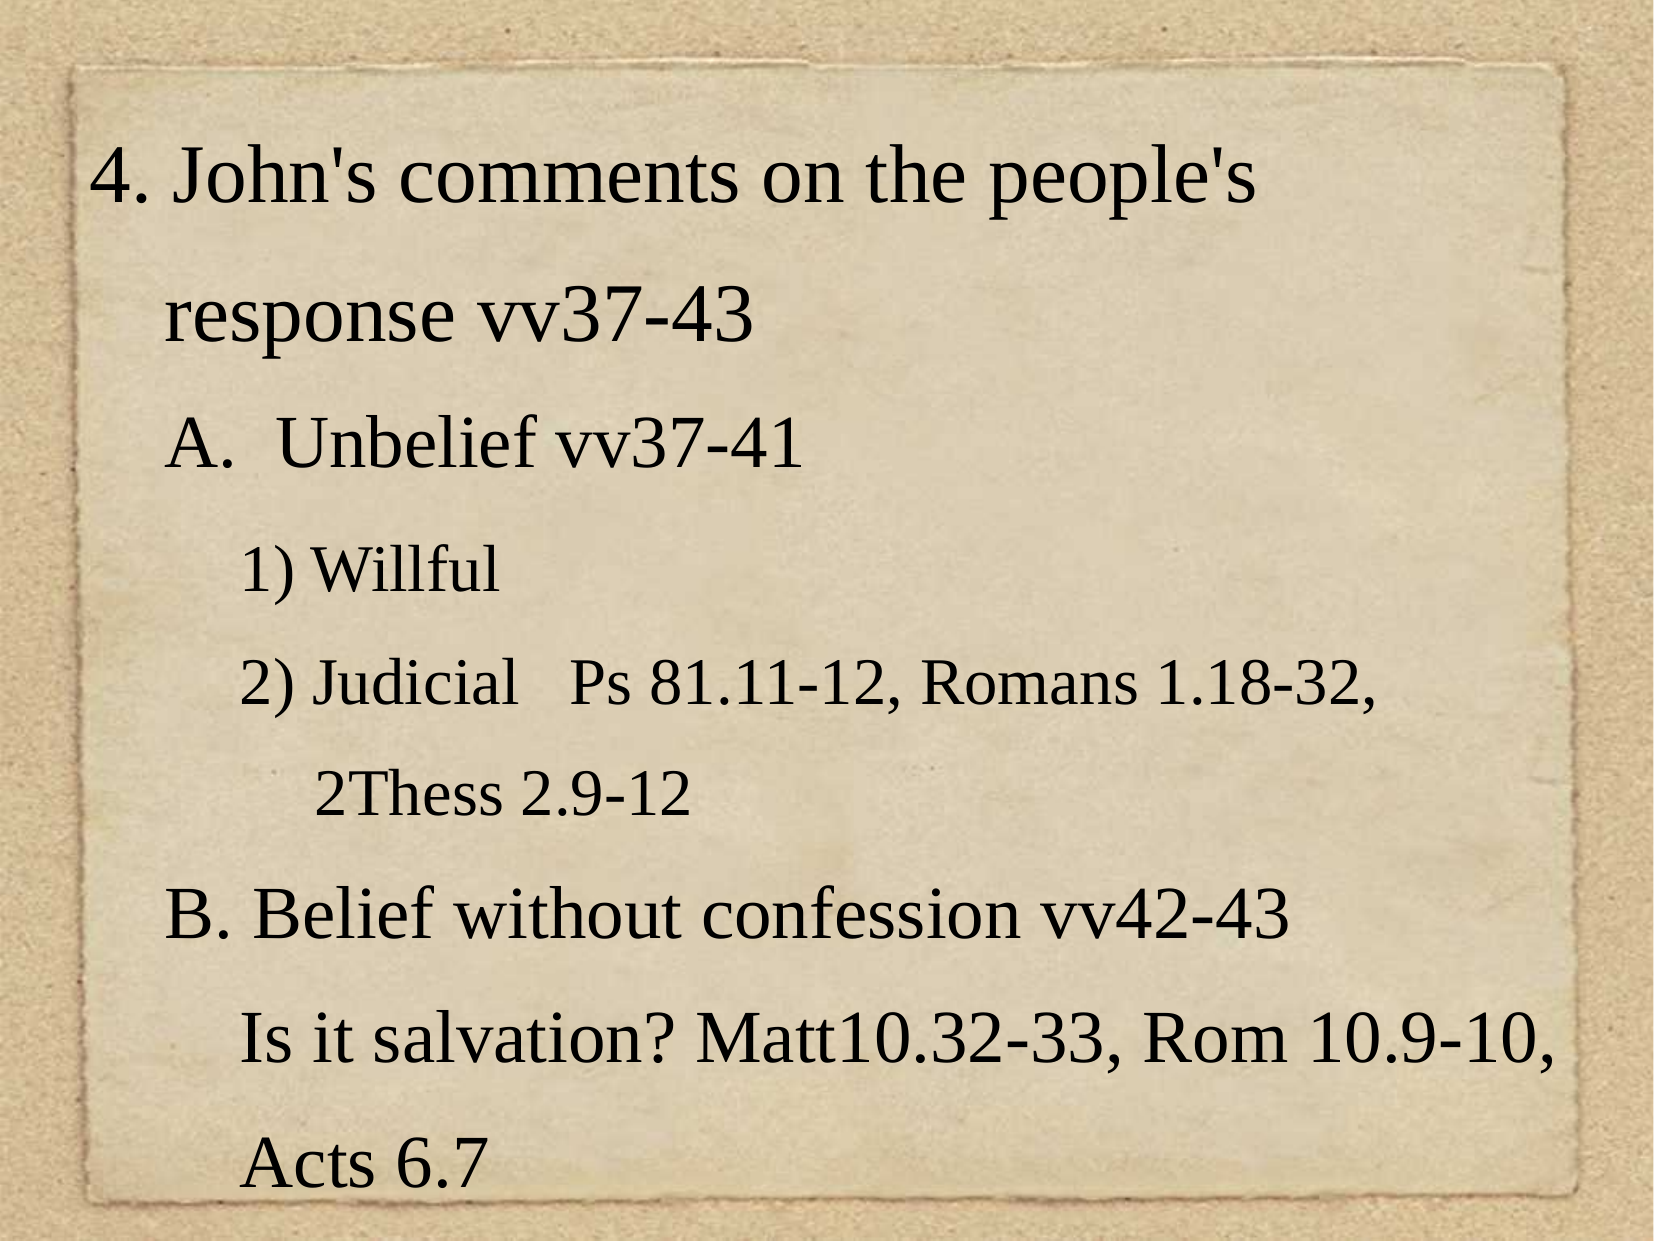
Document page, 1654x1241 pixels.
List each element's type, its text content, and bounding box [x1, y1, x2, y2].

picture [0, 0, 1654, 1241]
text_box 4. John's comments on the people's response vv37-43 A. Unbelief vv37-41 1) Willful 2) Judicial Ps 81.11-12, Romans 1.18-32, 2Thess 2.9-12 B. Belief without confession vv42-43 Is it salvation? Matt10.32-33, Rom 10.9-10, Acts 6.7 [75, 75, 1576, 1241]
